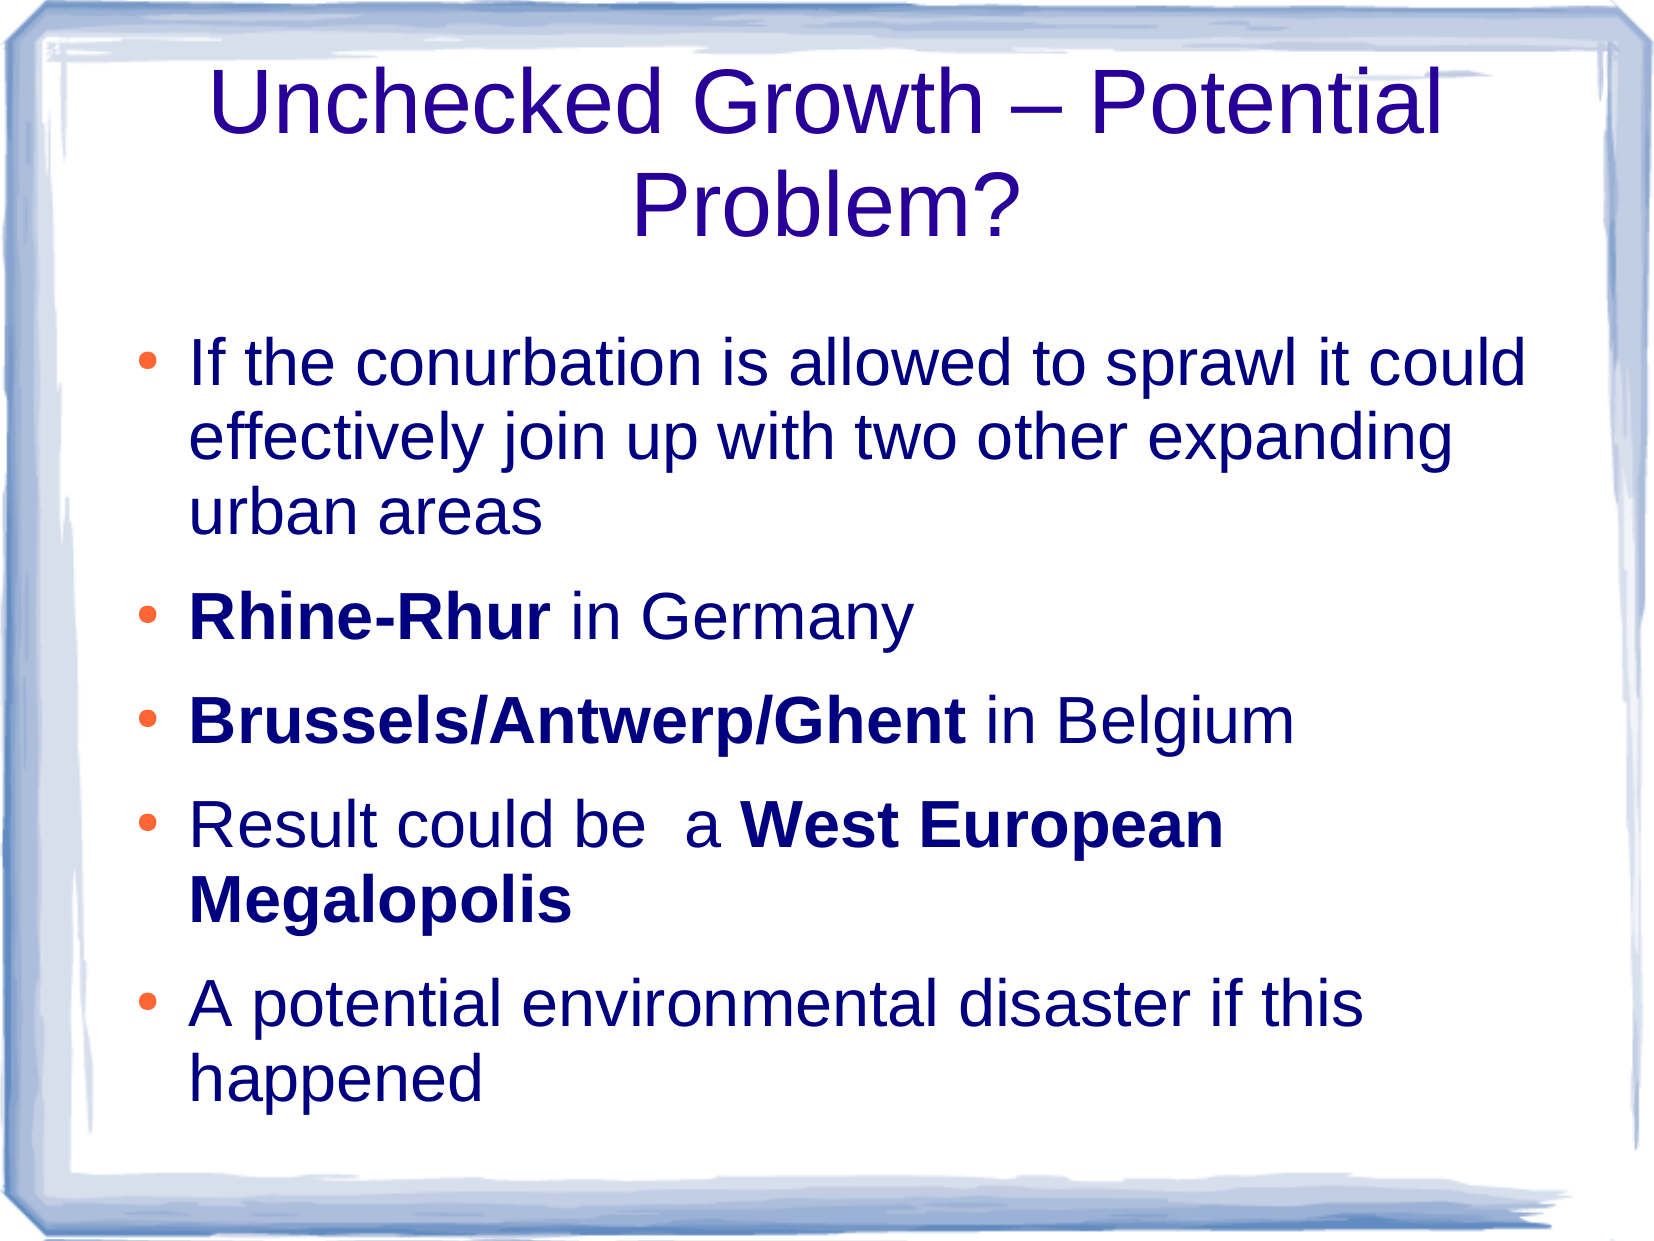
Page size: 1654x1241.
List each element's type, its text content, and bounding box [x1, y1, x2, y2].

picture [0, 0, 1654, 1241]
title Unchecked Growth – Potential Problem? [82, 49, 1571, 257]
list If the conurbation is allowed to sprawl it could effectively join up with two other expanding urban areas Rhine-Rhur in Germany Brussels/Antwerp/Ghent in Belgium Result could be a West European Megalopolis A potential environmental disaster if this happened [118, 324, 1571, 1116]
